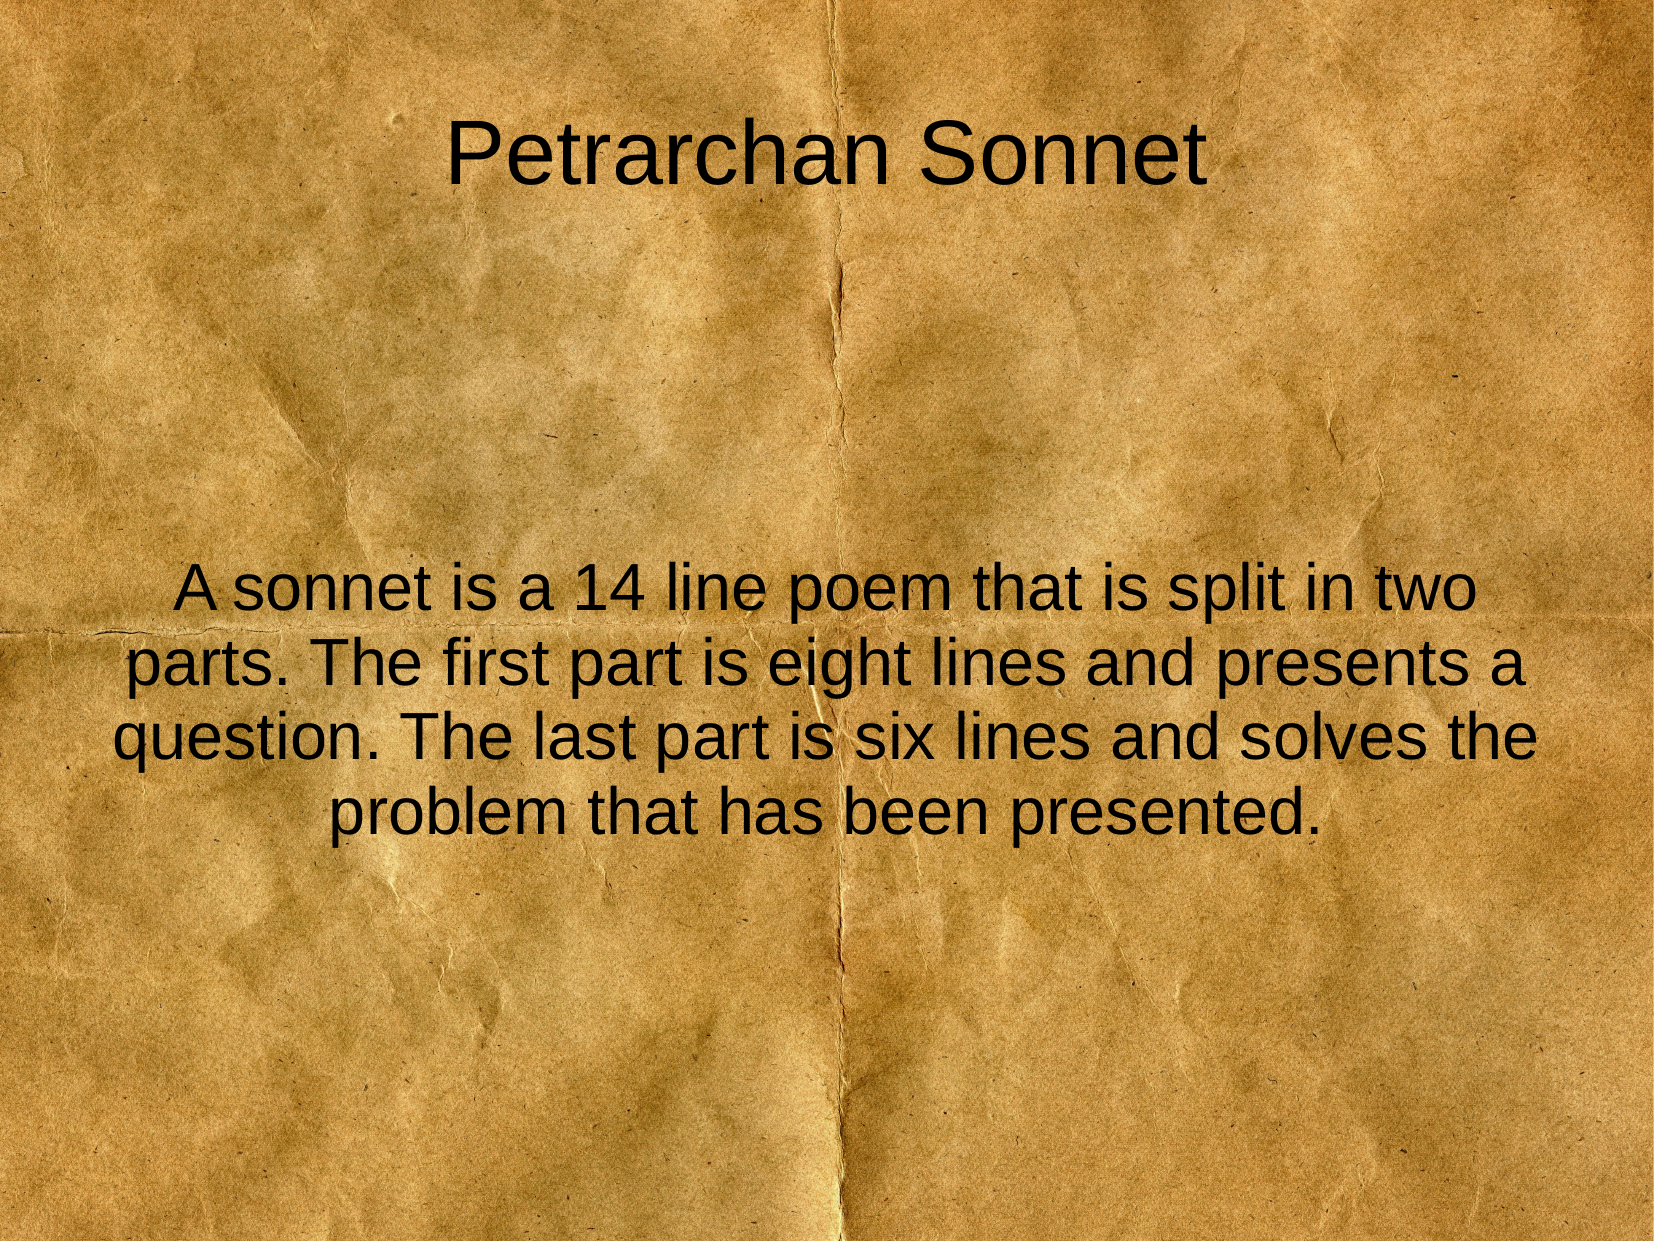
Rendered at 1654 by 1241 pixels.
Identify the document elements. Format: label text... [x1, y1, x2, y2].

picture [0, 0, 1654, 1241]
title Petrarchan Sonnet [82, 49, 1571, 257]
subtitle A sonnet is a 14 line poem that is split in two parts. The first part is eight lines and presents a question. The last part is six lines and solves the problem that has been presented. [82, 290, 1571, 1109]
